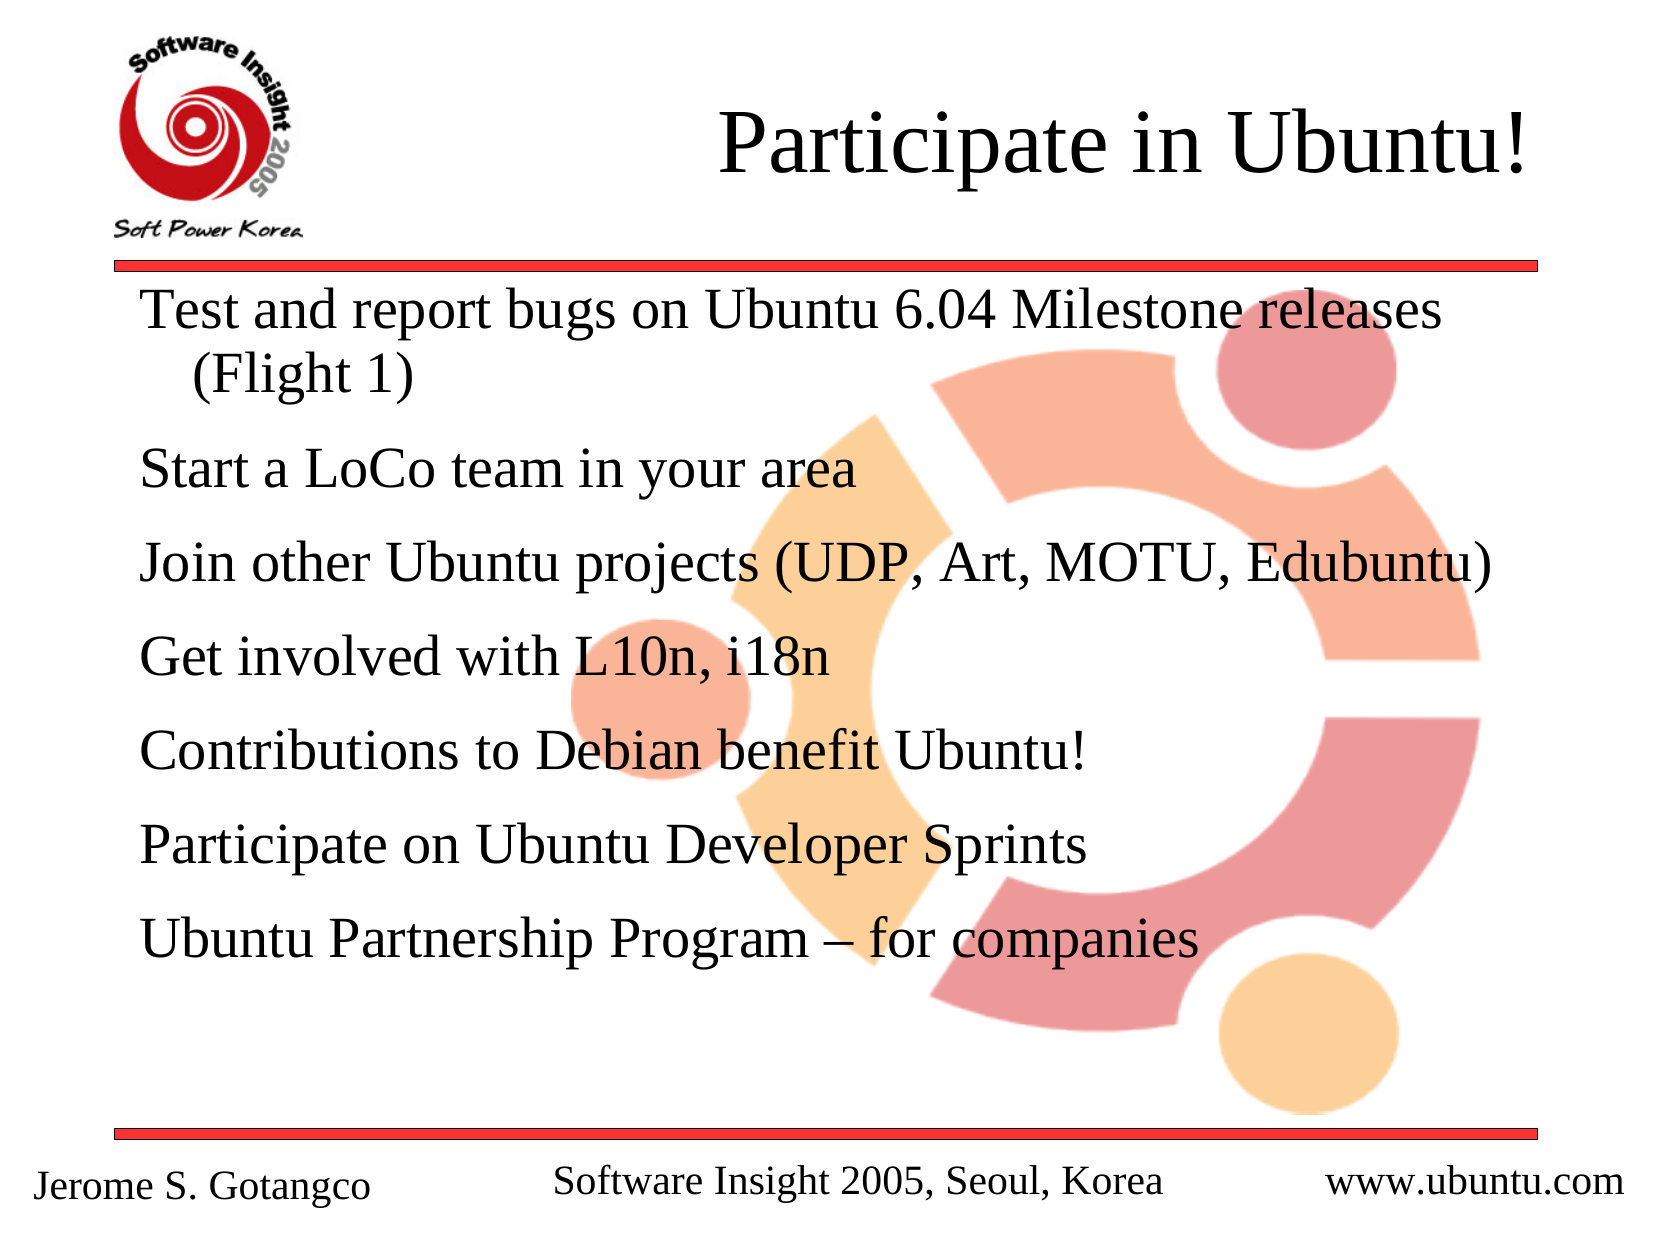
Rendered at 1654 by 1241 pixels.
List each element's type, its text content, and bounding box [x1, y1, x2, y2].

list Test and report bugs on Ubuntu 6.04 Milestone releases (Flight 1) Start a LoCo team in your area Join other Ubuntu projects (UDP, Art, MOTU, Edubuntu) Get involved with L10n, i18n Contributions to Debian benefit Ubuntu! Participate on Ubuntu Developer Sprints Ubuntu Partnership Program – for companies [121, 276, 1534, 1127]
picture [114, 36, 303, 238]
title Participate in Ubuntu! [334, 37, 1534, 246]
